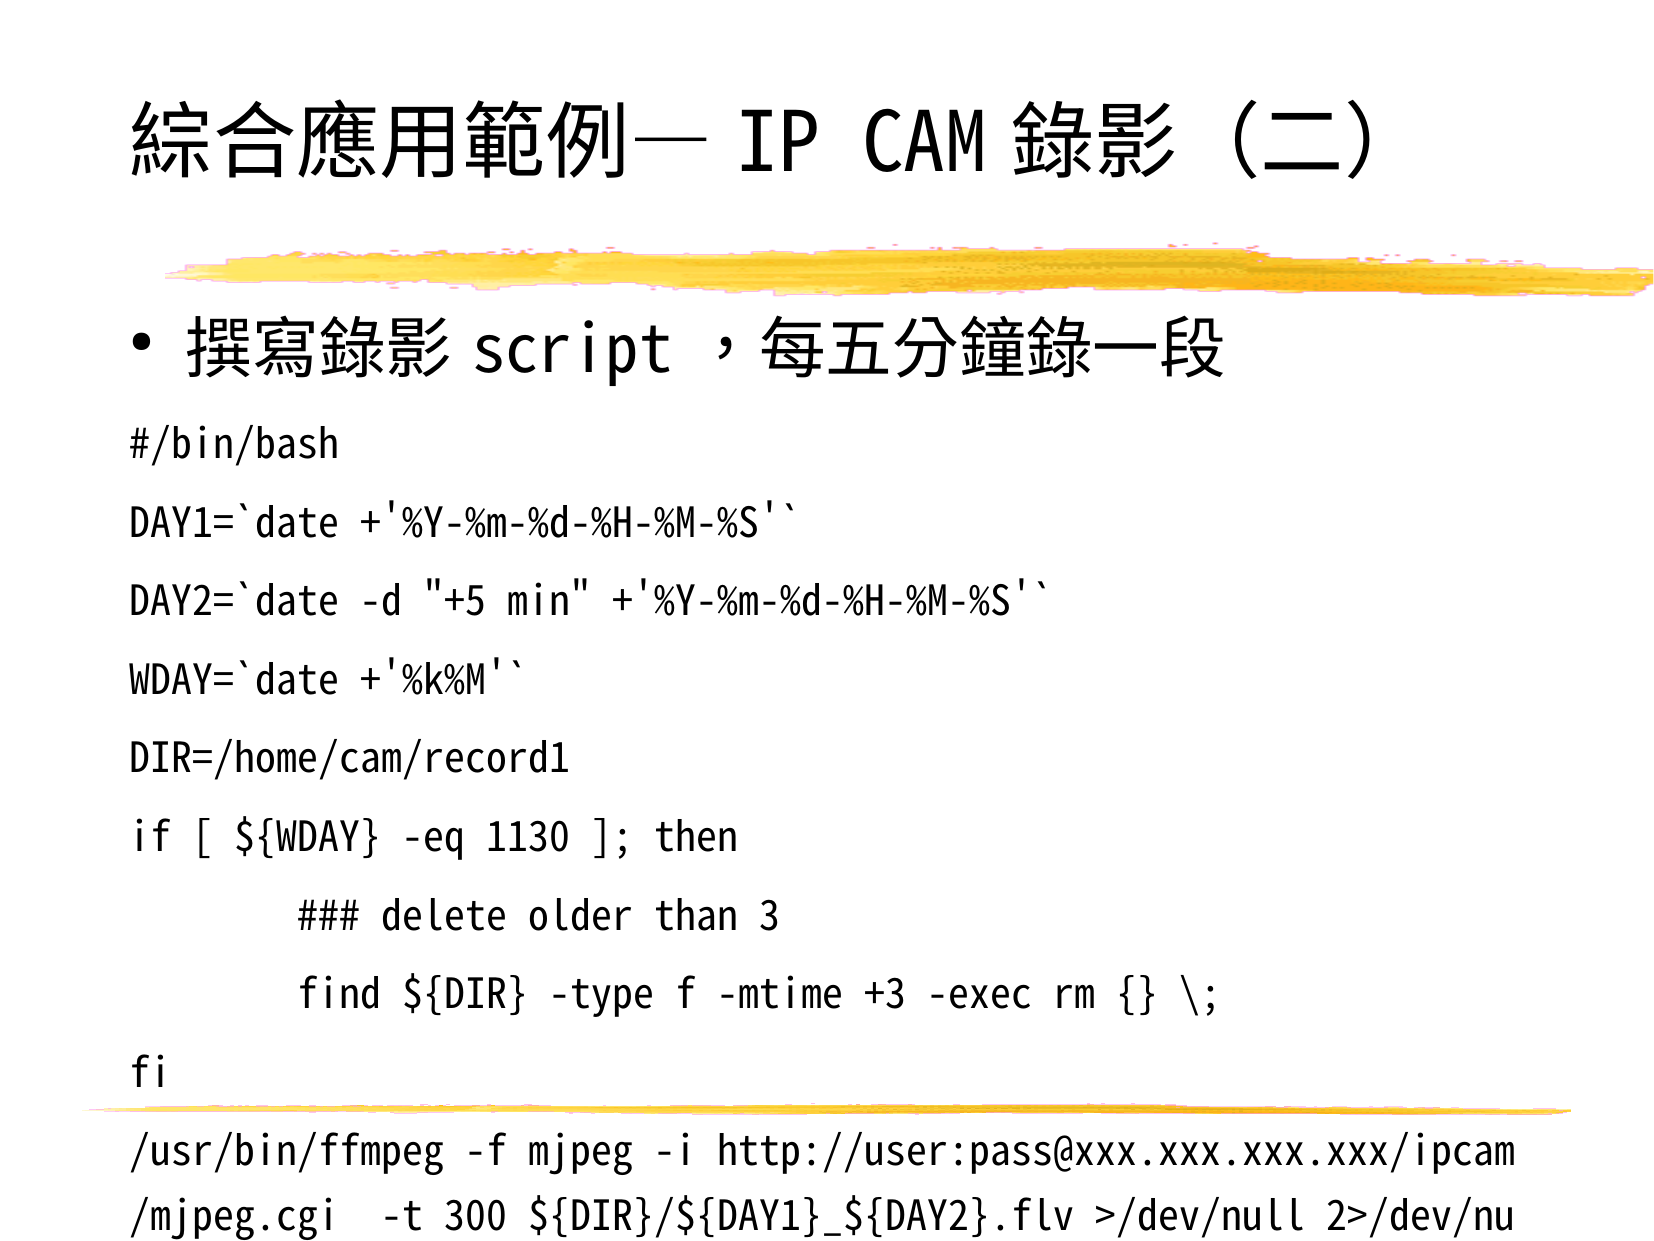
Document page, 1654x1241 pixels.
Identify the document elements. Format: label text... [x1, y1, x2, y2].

picture [165, 237, 1654, 308]
picture [1536, 1102, 1571, 1117]
title 綜合應用範例—IP CAM錄影（二） [76, 28, 1482, 236]
list 撰寫錄影script，每五分鐘錄一段 #/bin/bash DAY1=`date +'%Y-%m-%d-%H-%M-%S'` DAY2=`date -d "+5 min" +'%Y-%m-%d-%H-%M-%S'` WDAY=`date +'%k%M'` DIR=/home/cam/record1 if [ ${WDAY} -eq 1130 ]; then ### delete older than 3 find ${DIR} -type f -mtime +3 -exec rm {} \; fi /usr/bin/ffmpeg -f mjpeg -i http://user:pass@xxx.xxx.xxx.xxx/ipcam/mjpeg.cgi -t 300 ${DIR}/${DAY1}_${DAY2}.flv >/dev/null 2>/dev/null & [129, 289, 1536, 1130]
picture [82, 1102, 129, 1117]
